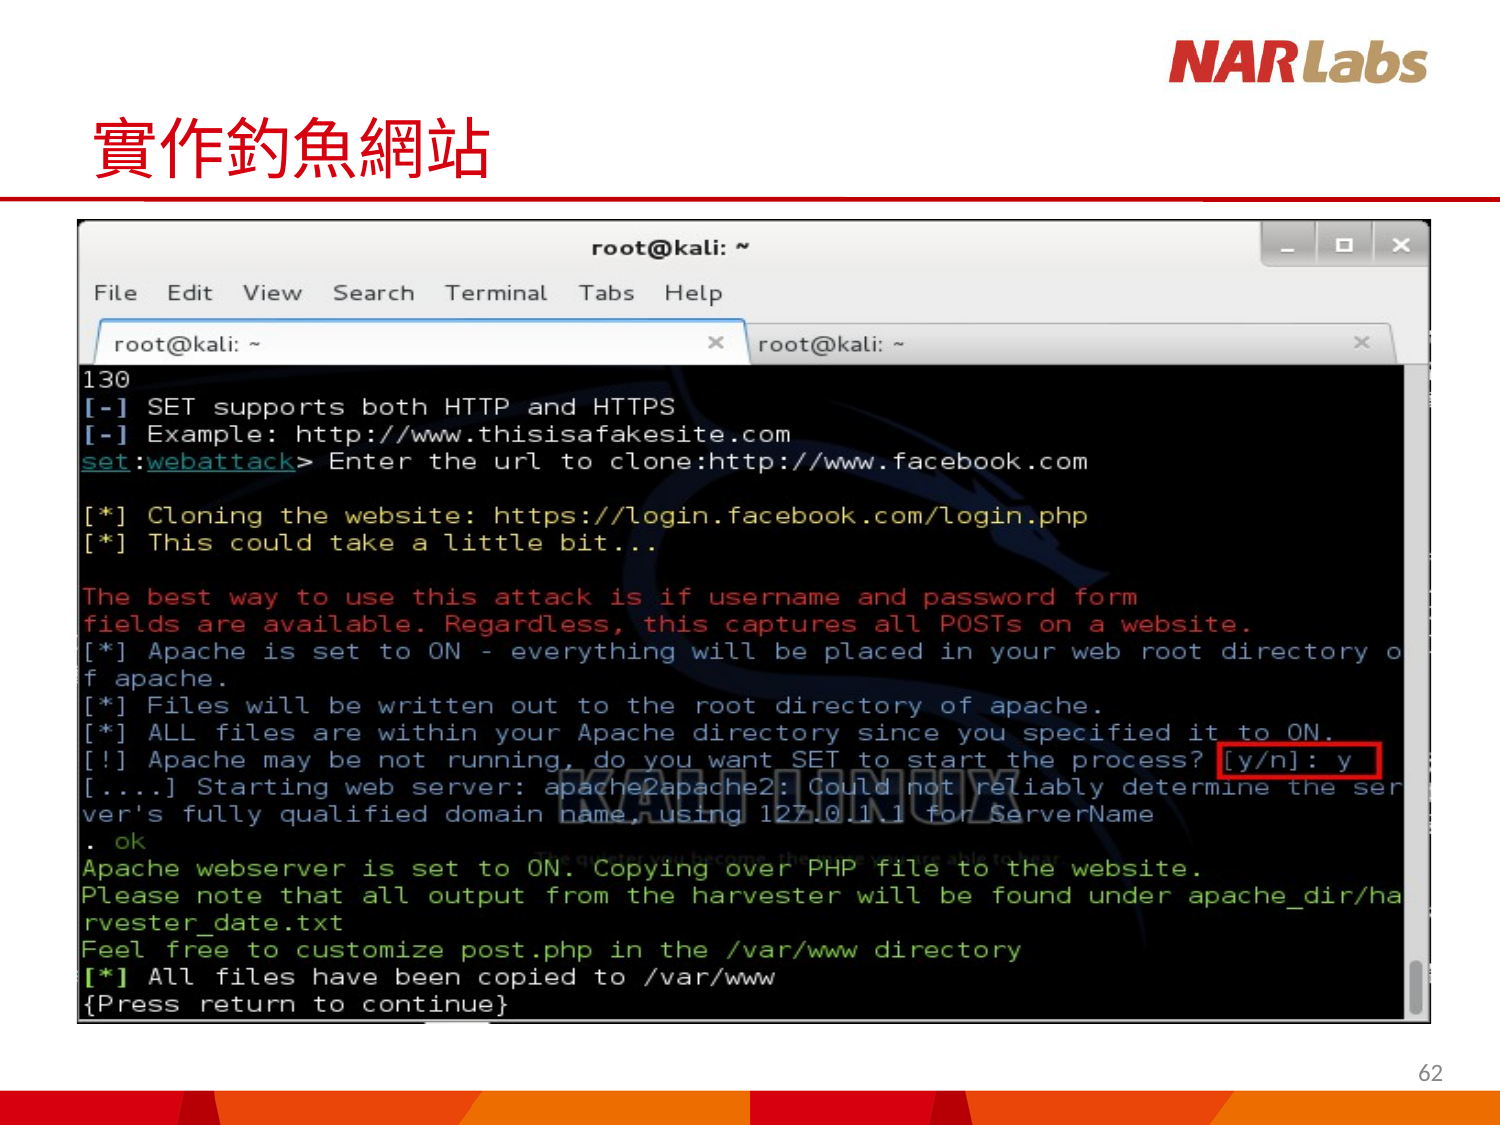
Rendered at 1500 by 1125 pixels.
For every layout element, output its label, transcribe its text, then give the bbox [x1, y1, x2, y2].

title 實作釣魚網站 [89, 107, 1411, 189]
text_box 61 [1414, 1056, 1448, 1090]
text_box [77, 220, 1431, 1023]
